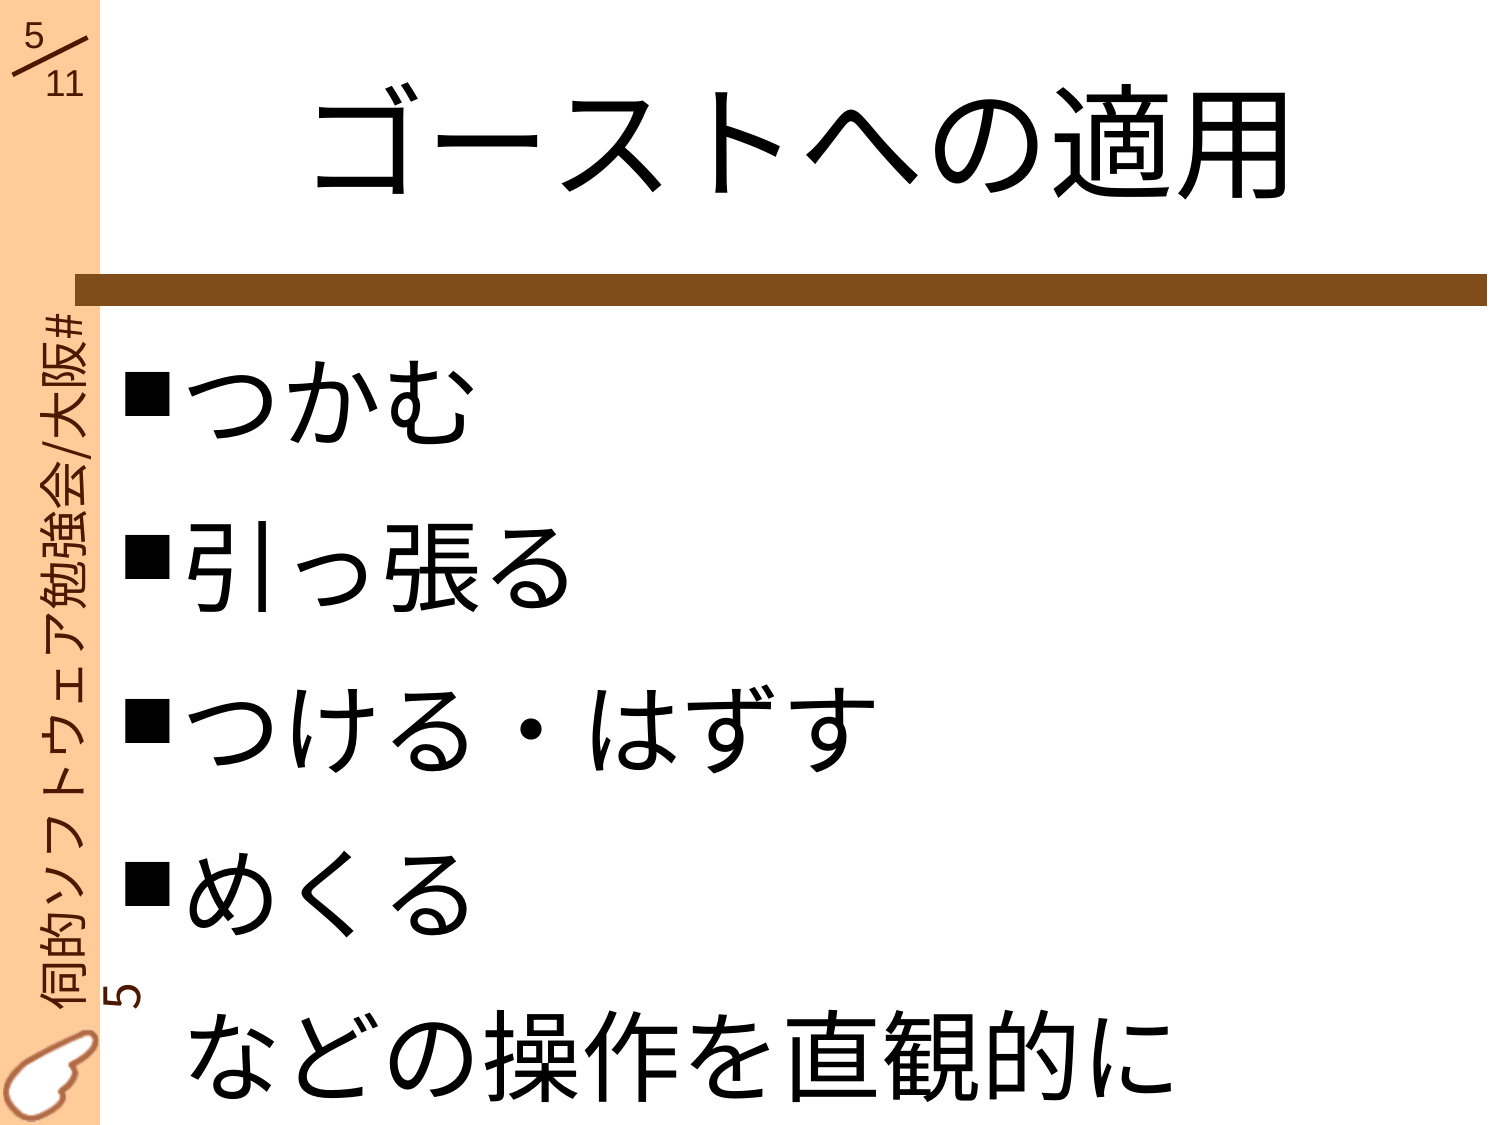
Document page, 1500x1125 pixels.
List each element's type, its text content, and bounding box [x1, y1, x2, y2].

title ゴーストへの適用 [125, 17, 1476, 254]
list つかむ 引っ張る つける・はずす めくる などの操作を直観的に 表現可能！ [125, 324, 1476, 1101]
picture [3, 1029, 100, 1122]
